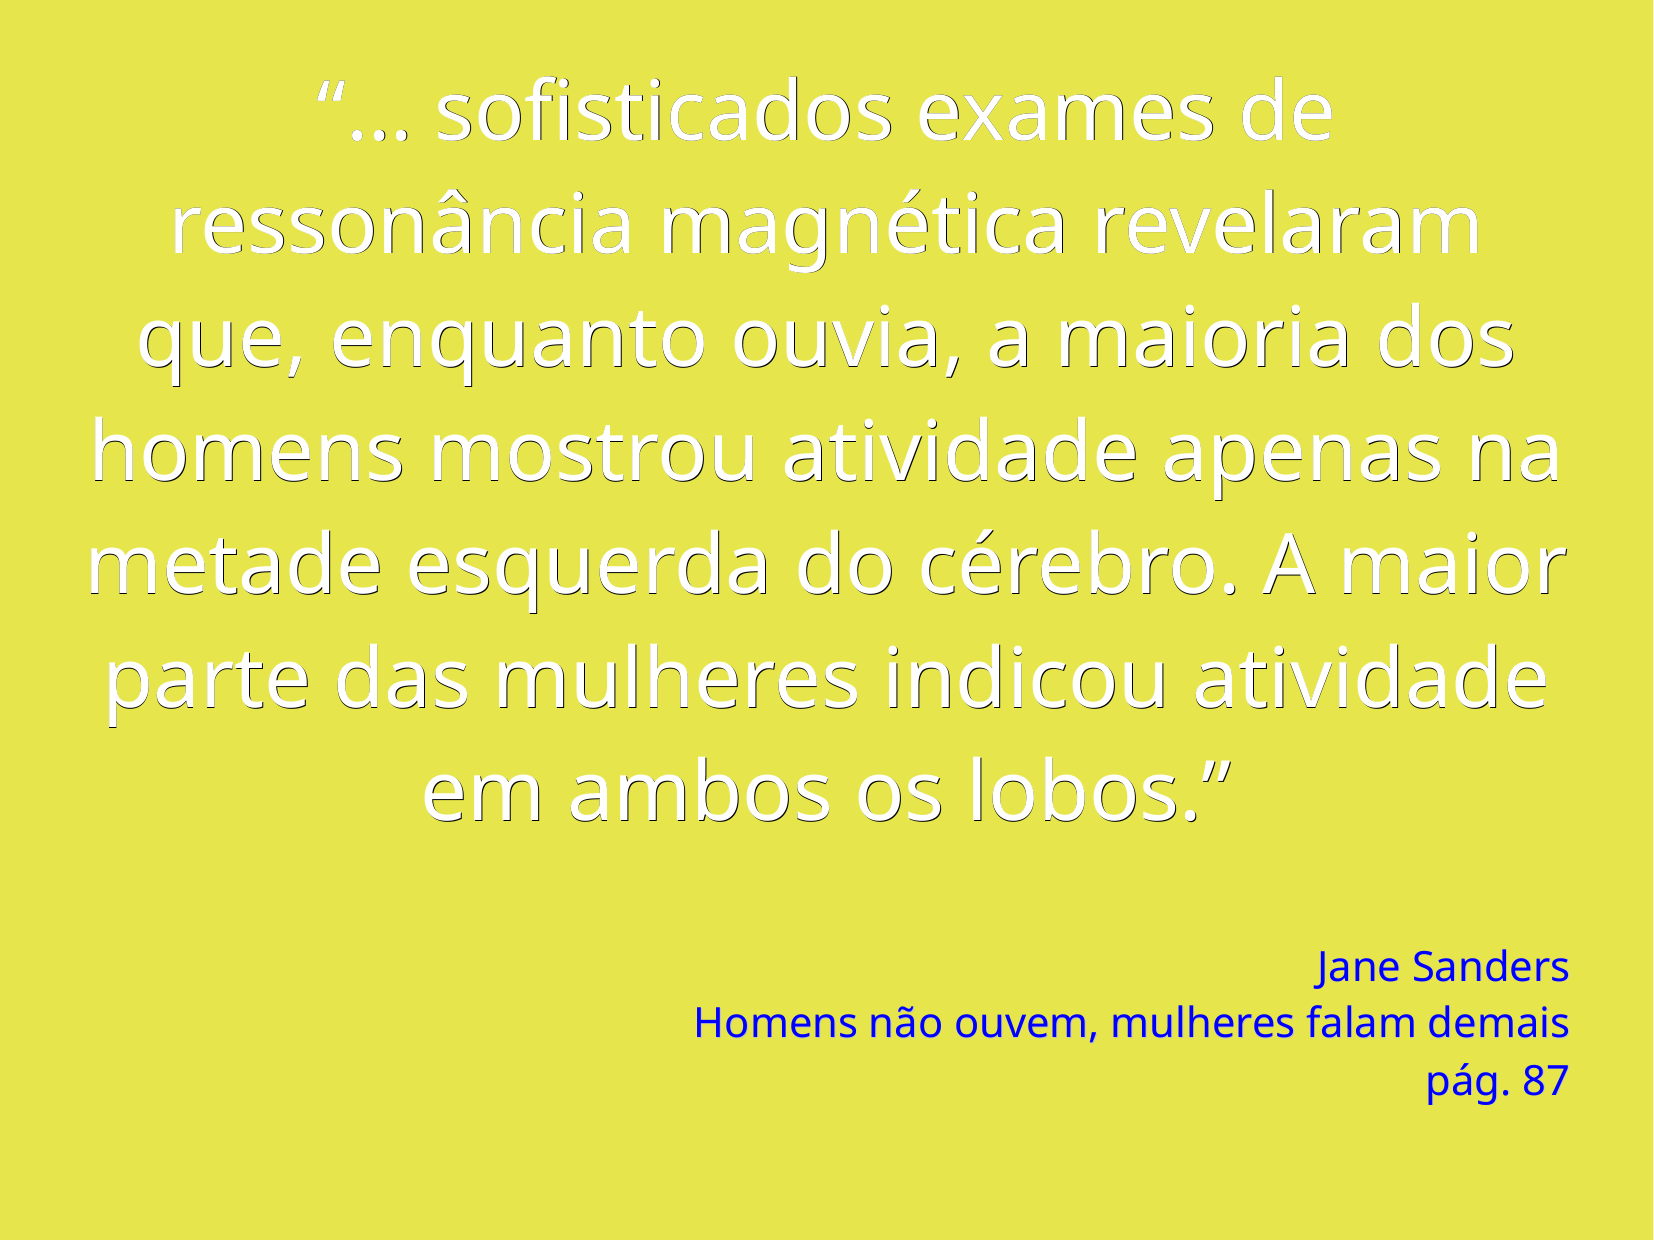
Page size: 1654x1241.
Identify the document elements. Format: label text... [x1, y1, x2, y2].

subtitle “... sofisticados exames de ressonância magnética revelaram que, enquanto ouvia, a maioria dos homens mostrou atividade apenas na metade esquerda do cérebro. A maior parte das mulheres indicou atividade em ambos os lobos.” Jane Sanders Homens não ouvem, mulheres falam demais pág. 87 [82, 56, 1571, 1102]
